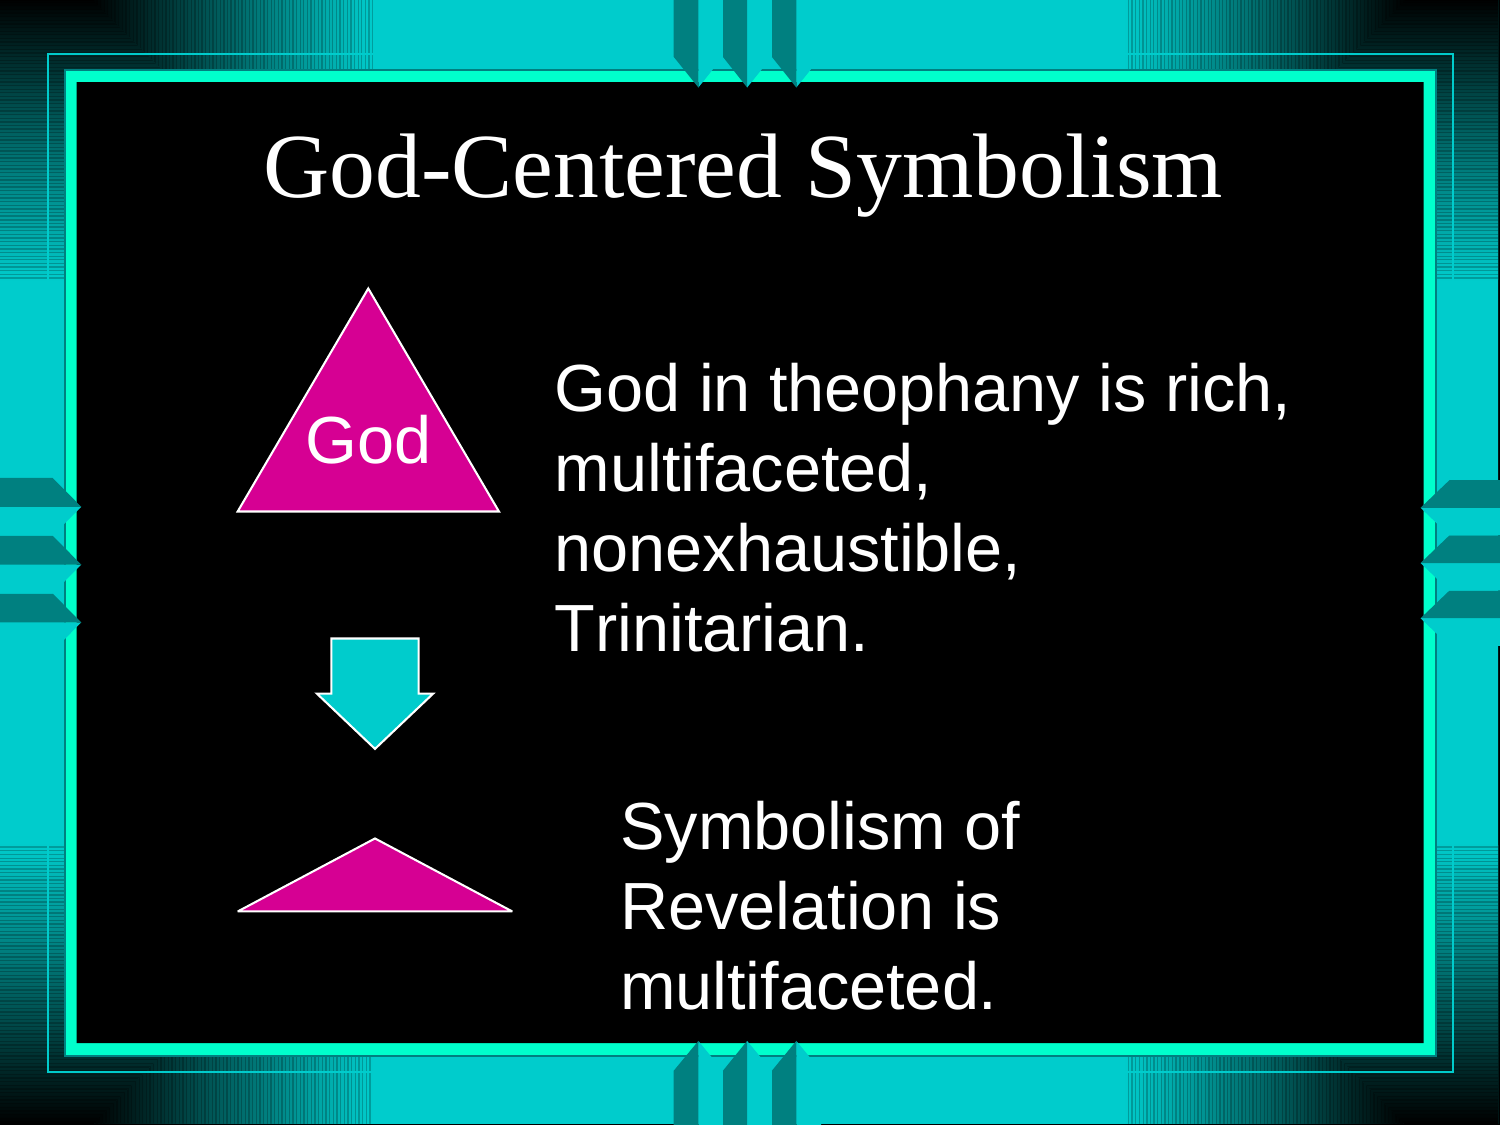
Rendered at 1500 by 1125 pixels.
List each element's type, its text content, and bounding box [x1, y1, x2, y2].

text_box [316, 638, 434, 749]
text_box God in theophany is rich, multifaceted, nonexhaustible, Trinitarian. [539, 337, 1369, 673]
text_box Symbolism of Revelation is multifaceted. [605, 774, 1250, 1030]
title God-Centered Symbolism [99, 37, 1388, 225]
text_box [237, 838, 513, 912]
text_box God [237, 288, 499, 512]
